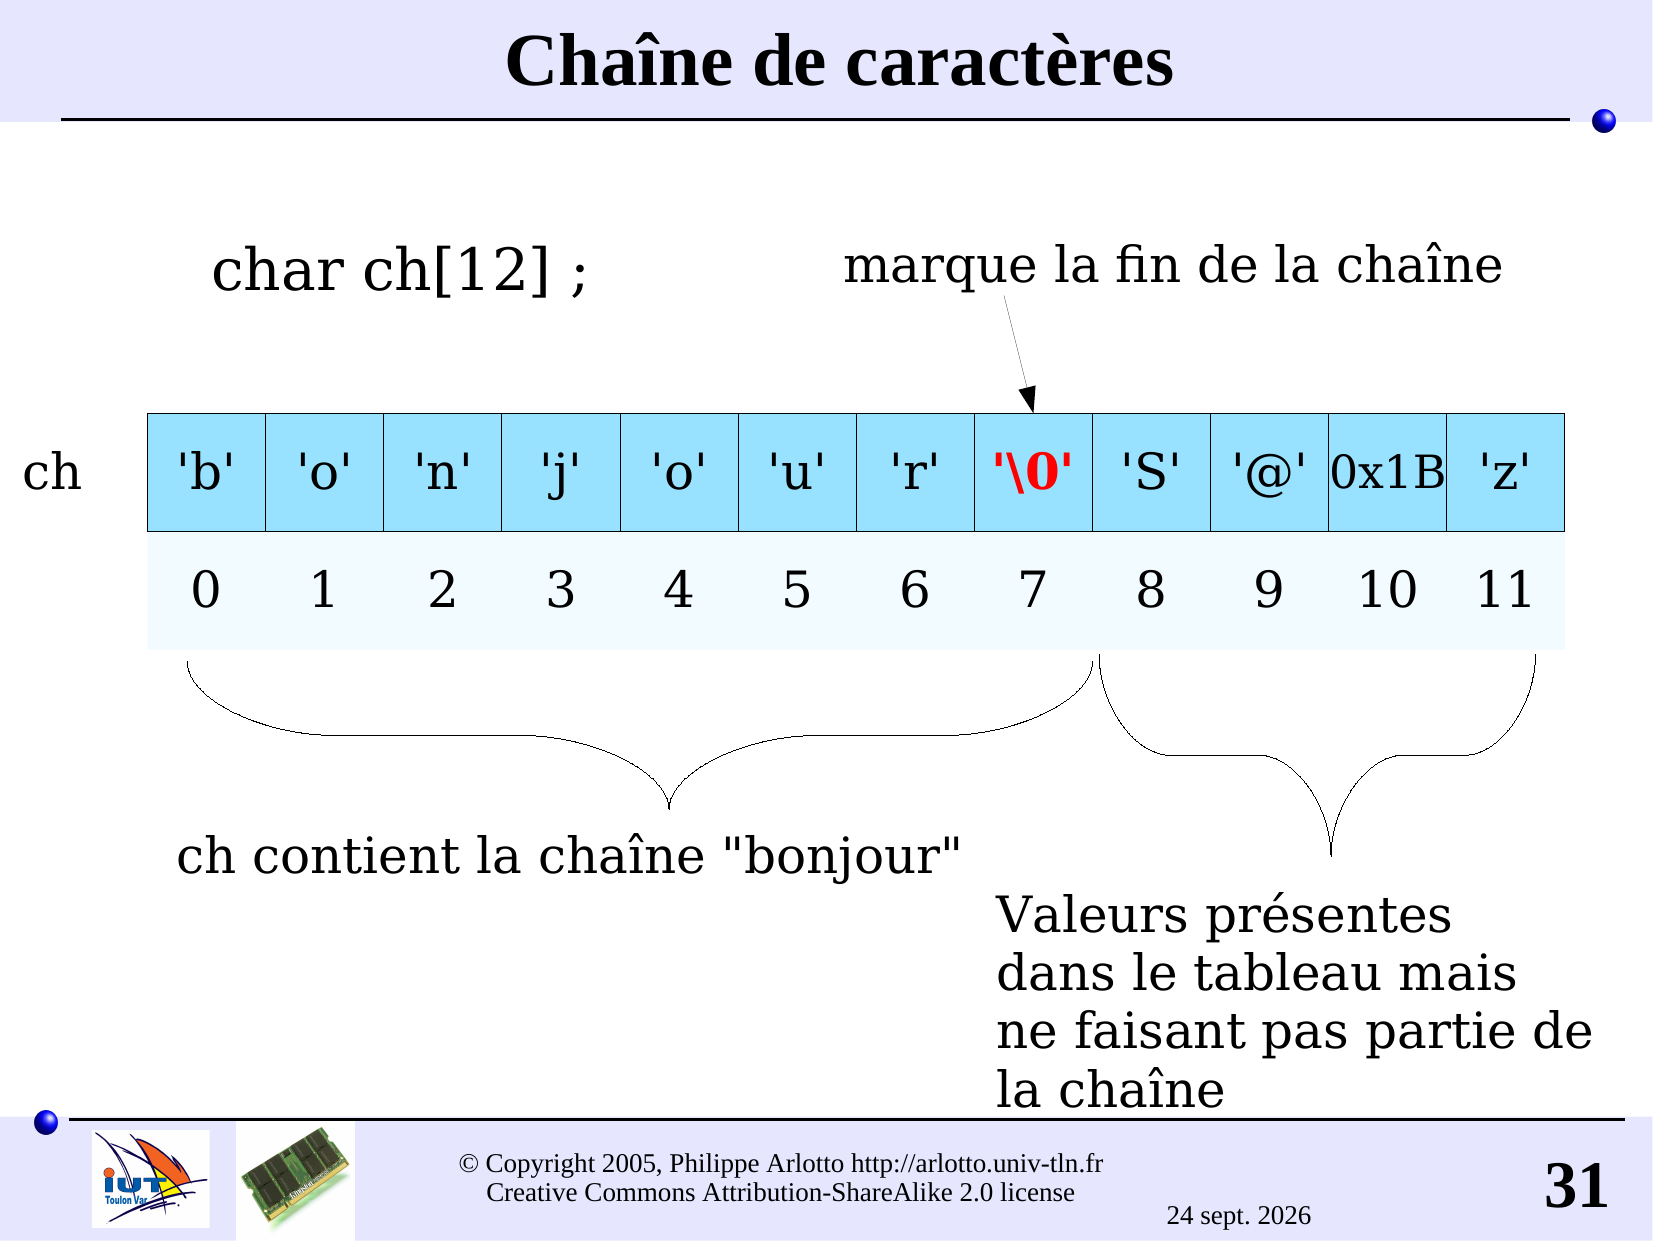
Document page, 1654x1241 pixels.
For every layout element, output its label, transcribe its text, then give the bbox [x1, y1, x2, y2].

text_box 4 [620, 531, 738, 650]
text_box 'o' [620, 413, 738, 531]
text_box '\0' [974, 413, 1092, 531]
text_box 11 [1446, 531, 1565, 650]
text_box 6 [856, 531, 974, 650]
text_box 'n' [383, 413, 501, 531]
picture [236, 1121, 355, 1241]
text_box ch [22, 442, 119, 502]
text_box 1 [265, 531, 383, 650]
text_box 7 [974, 531, 1092, 650]
text_box 2 [383, 531, 501, 650]
text_box 0 [147, 531, 265, 650]
text_box marque la fin de la chaîne [843, 236, 1506, 295]
text_box 'z' [1446, 413, 1565, 531]
text_box 0x1B [1328, 413, 1446, 531]
text_box 'u' [738, 413, 856, 531]
text_box 10 [1328, 531, 1446, 650]
text_box 5 [738, 531, 856, 650]
text_box 'j' [501, 413, 620, 531]
text_box 9 [1210, 531, 1328, 650]
text_box '@' [1210, 413, 1328, 531]
text_box Valeurs présentes dans le tableau mais ne faisant pas partie de la chaîne [996, 885, 1595, 1119]
title Chaîne de caractères [95, 14, 1585, 107]
text_box 'b' [147, 413, 266, 531]
text_box 'r' [856, 413, 974, 531]
text_box 8 [1092, 531, 1210, 650]
text_box char ch[12] ; [211, 236, 591, 305]
text_box 3 [501, 531, 620, 650]
text_box ch contient la chaîne "bonjour" [176, 826, 965, 886]
text_box 'S' [1092, 413, 1210, 531]
text_box 'o' [266, 413, 383, 531]
